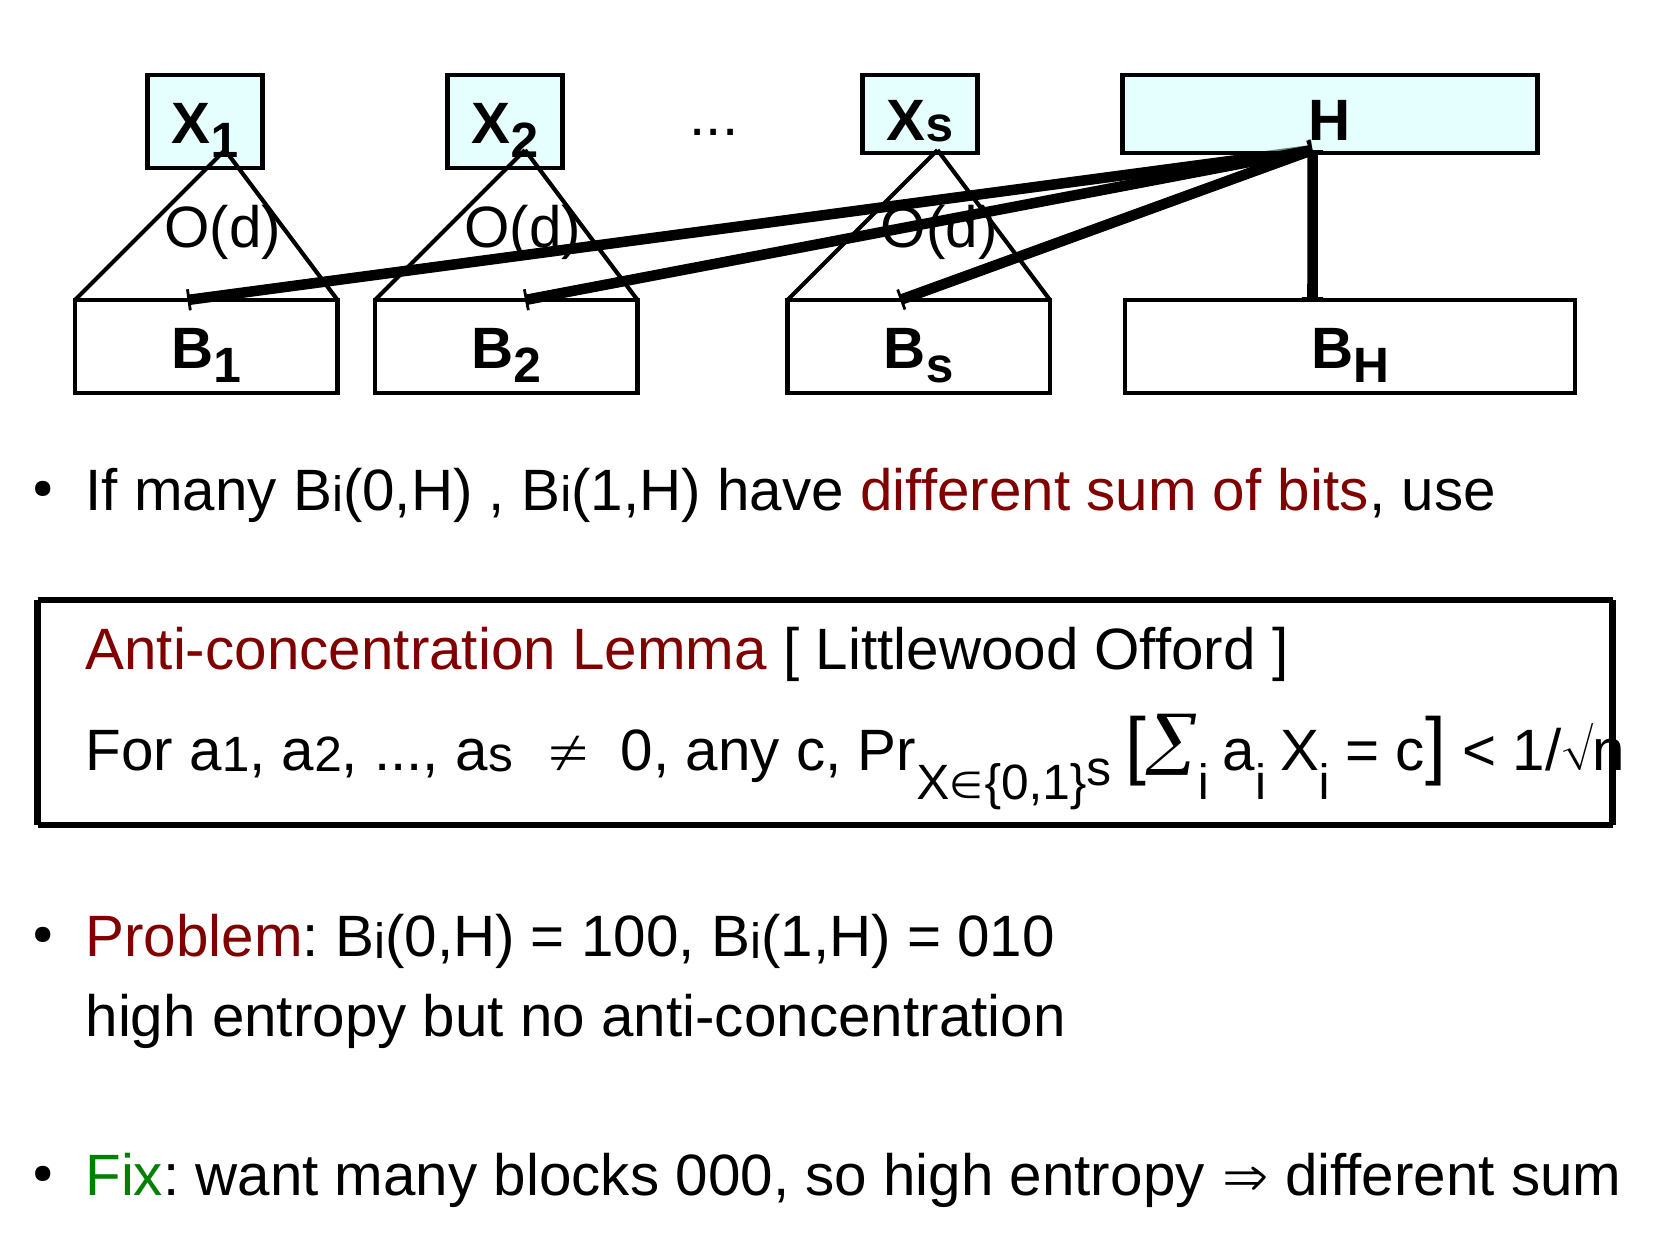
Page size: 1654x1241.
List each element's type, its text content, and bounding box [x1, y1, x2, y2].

text_box B2 [374, 299, 638, 394]
text_box BH [1125, 299, 1576, 394]
text_box Bs [787, 299, 1051, 394]
text_box O(d) [450, 187, 597, 268]
text_box O(d) [866, 213, 1013, 268]
text_box X1 [147, 74, 263, 169]
text_box X1 [210, 157, 235, 169]
text_box X2 [510, 157, 535, 169]
text_box X2 [447, 74, 563, 169]
text_box H [1122, 75, 1538, 154]
text_box Xs [862, 75, 978, 154]
text_box O(d) [150, 187, 297, 268]
list If many Bi(0,H) , Bi(1,H) have different sum of bits, use Anti-concentration Lemma [ Littlewood Offord ] For a1, a2, ..., as  0, any c, PrX{0,1}s [i ai Xi = c] < 1/n Problem: Bi(0,H) = 100, Bi(1,H) = 010 high entropy but no anti-concentration Fix: want many blocks 000, so high entropy  different sum [0, 450, 1654, 1238]
text_box B1 [74, 299, 338, 394]
text_box ... [675, 75, 788, 155]
text_box O(d) [866, 187, 1013, 229]
